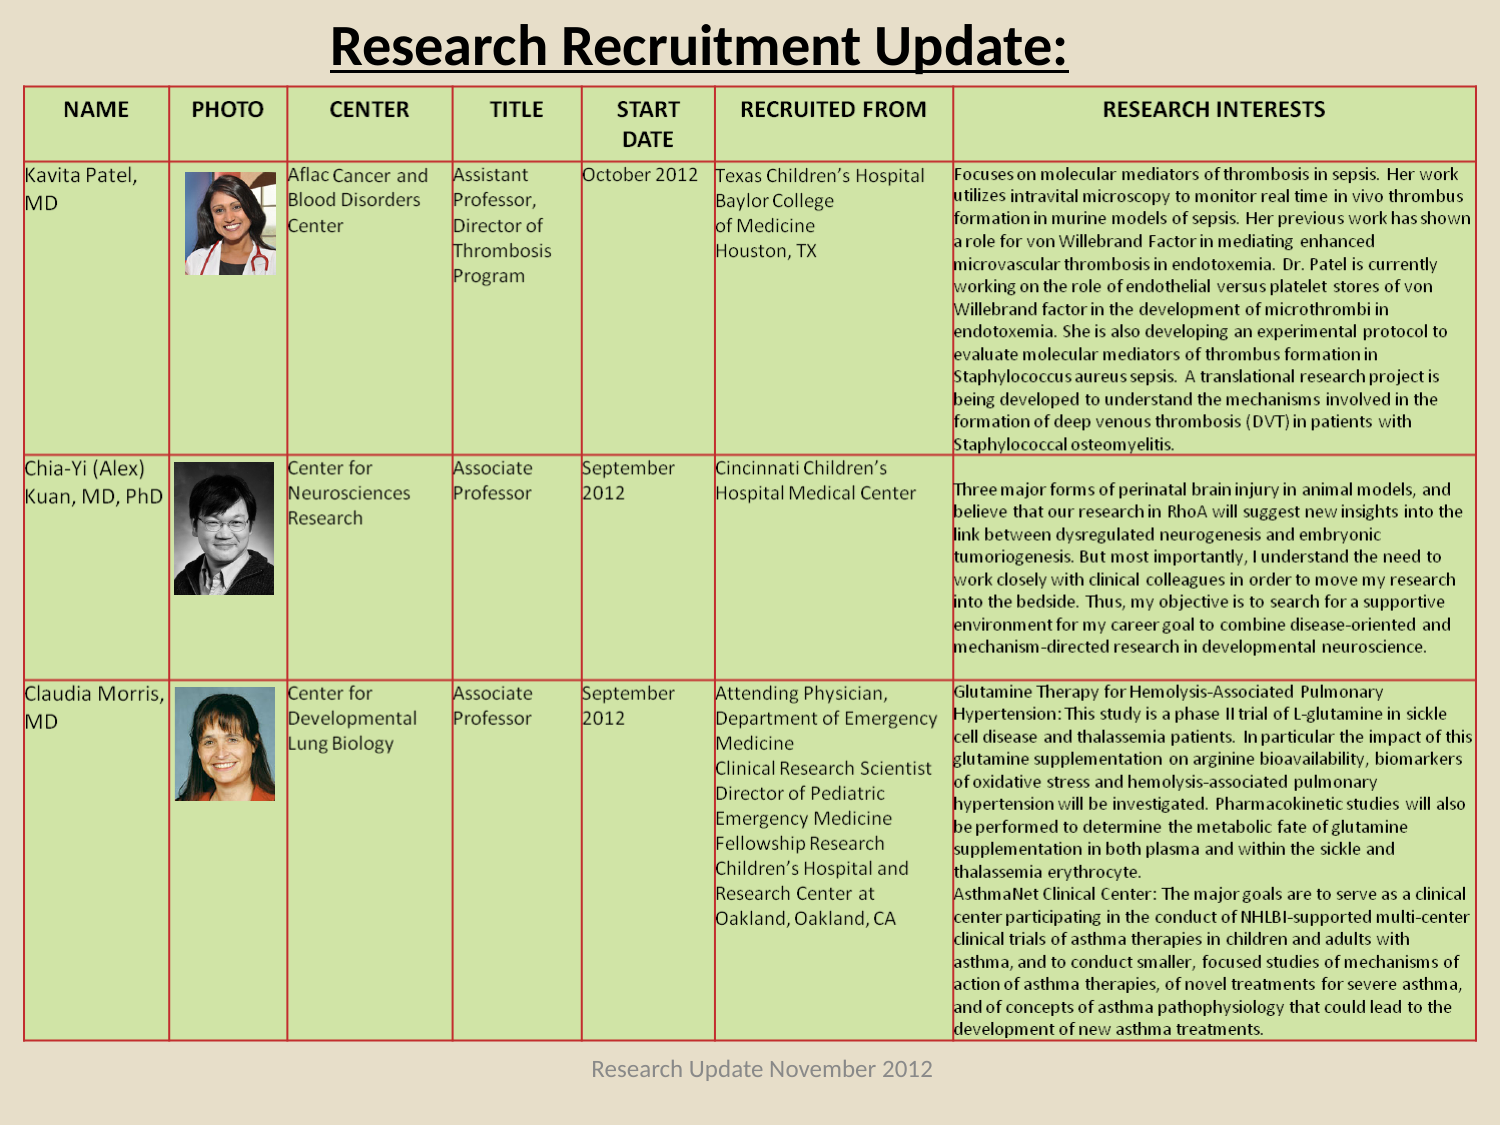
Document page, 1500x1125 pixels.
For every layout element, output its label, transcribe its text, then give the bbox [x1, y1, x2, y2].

text_box Research Update November 2012 [525, 1053, 1000, 1098]
picture [12, 76, 1488, 1053]
text_box Research Recruitment Update: [0, 0, 1413, 88]
